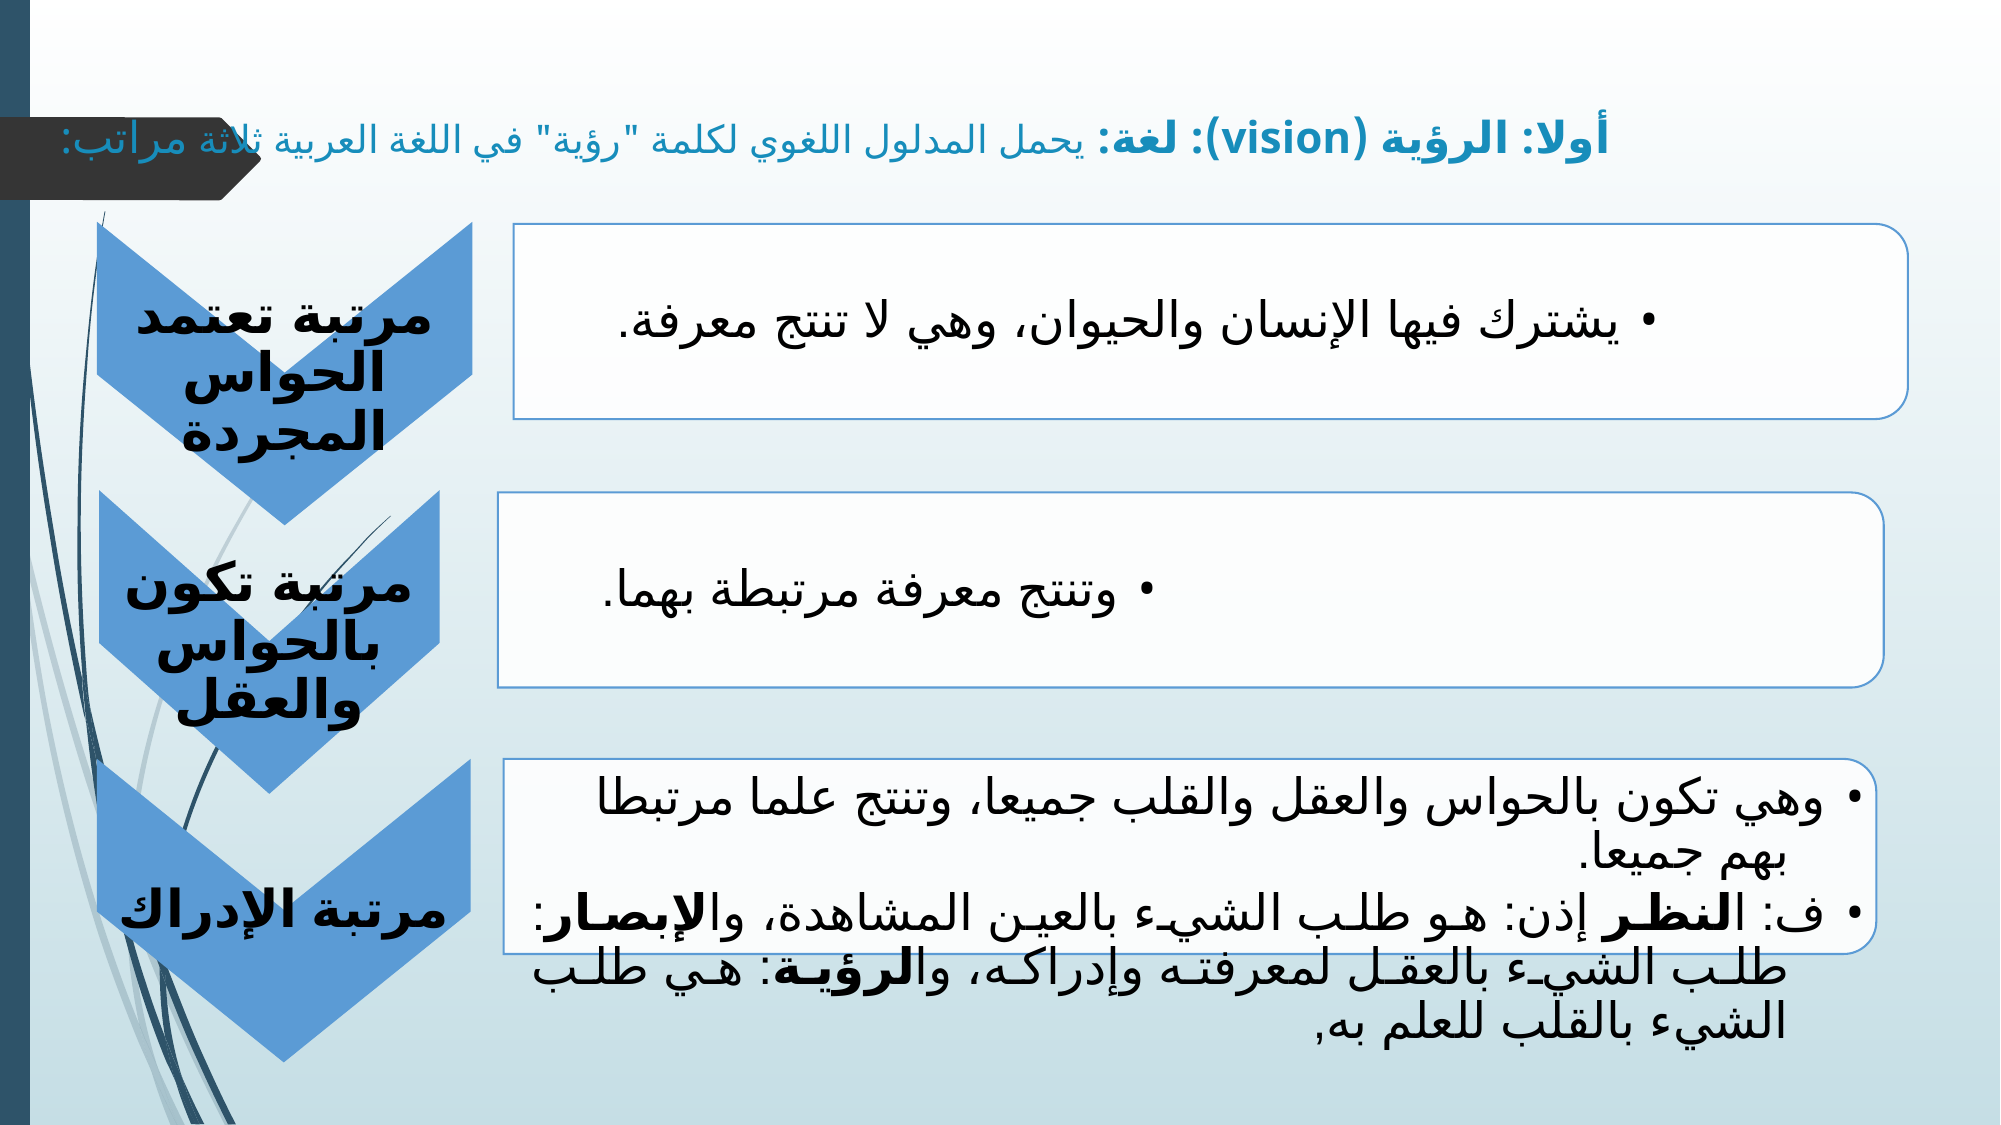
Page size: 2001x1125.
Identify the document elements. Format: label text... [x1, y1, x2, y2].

text_box يشترك فيها الإنسان والحيوان، وهي لا تنتج معرفة. [513, 223, 1908, 420]
title أولا: الرؤية (vision): لغة: يحمل المدلول اللغوي لكلمة "رؤية" في اللغة العربية ثلاثة مراتب: [44, 102, 1971, 224]
text_box مرتبة الإدراك [98, 761, 470, 1062]
text_box مرتبة تكون بالحواس والعقل [100, 492, 439, 793]
text_box وتنتج معرفة مرتبطة بهما. [497, 492, 1884, 688]
text_box مرتبة تعتمد الحواس المجردة [98, 223, 472, 524]
text_box وهي تكون بالحواس والعقل والقلب جميعا، وتنتج علما مرتبطا بهم جميعا. ف: النظر إذن: هو طلب الشيء بالعين المشاهدة، والإبصار: طلب الشيء بالعقل لمعرفته وإدراكه، والرؤية: هي طلب الشيء بالقلب للعلم به, [503, 758, 1877, 954]
